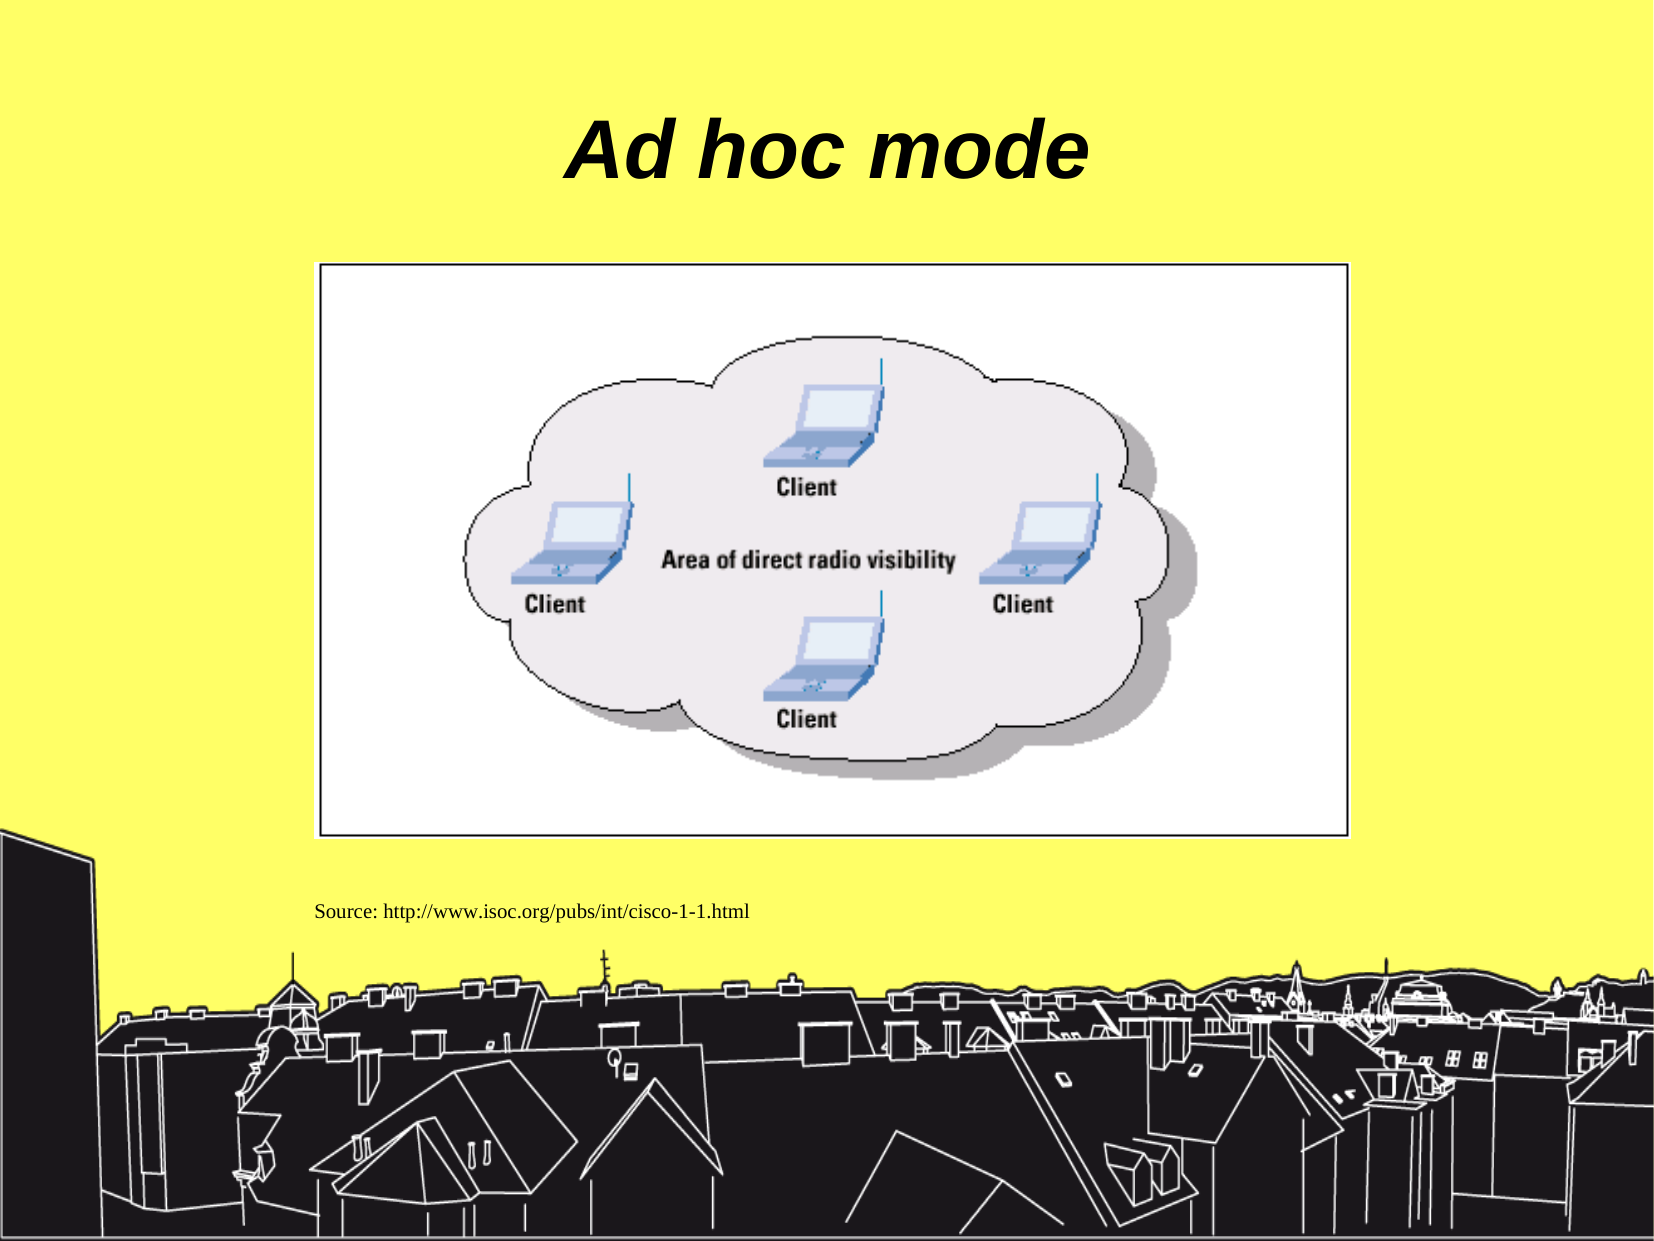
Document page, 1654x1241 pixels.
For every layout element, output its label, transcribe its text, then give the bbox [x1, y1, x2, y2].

picture [0, 262, 1654, 1241]
list Source: http://www.isoc.org/pubs/int/cisco-1-1.html [314, 900, 1538, 1095]
title Ad hoc mode [121, 46, 1534, 254]
